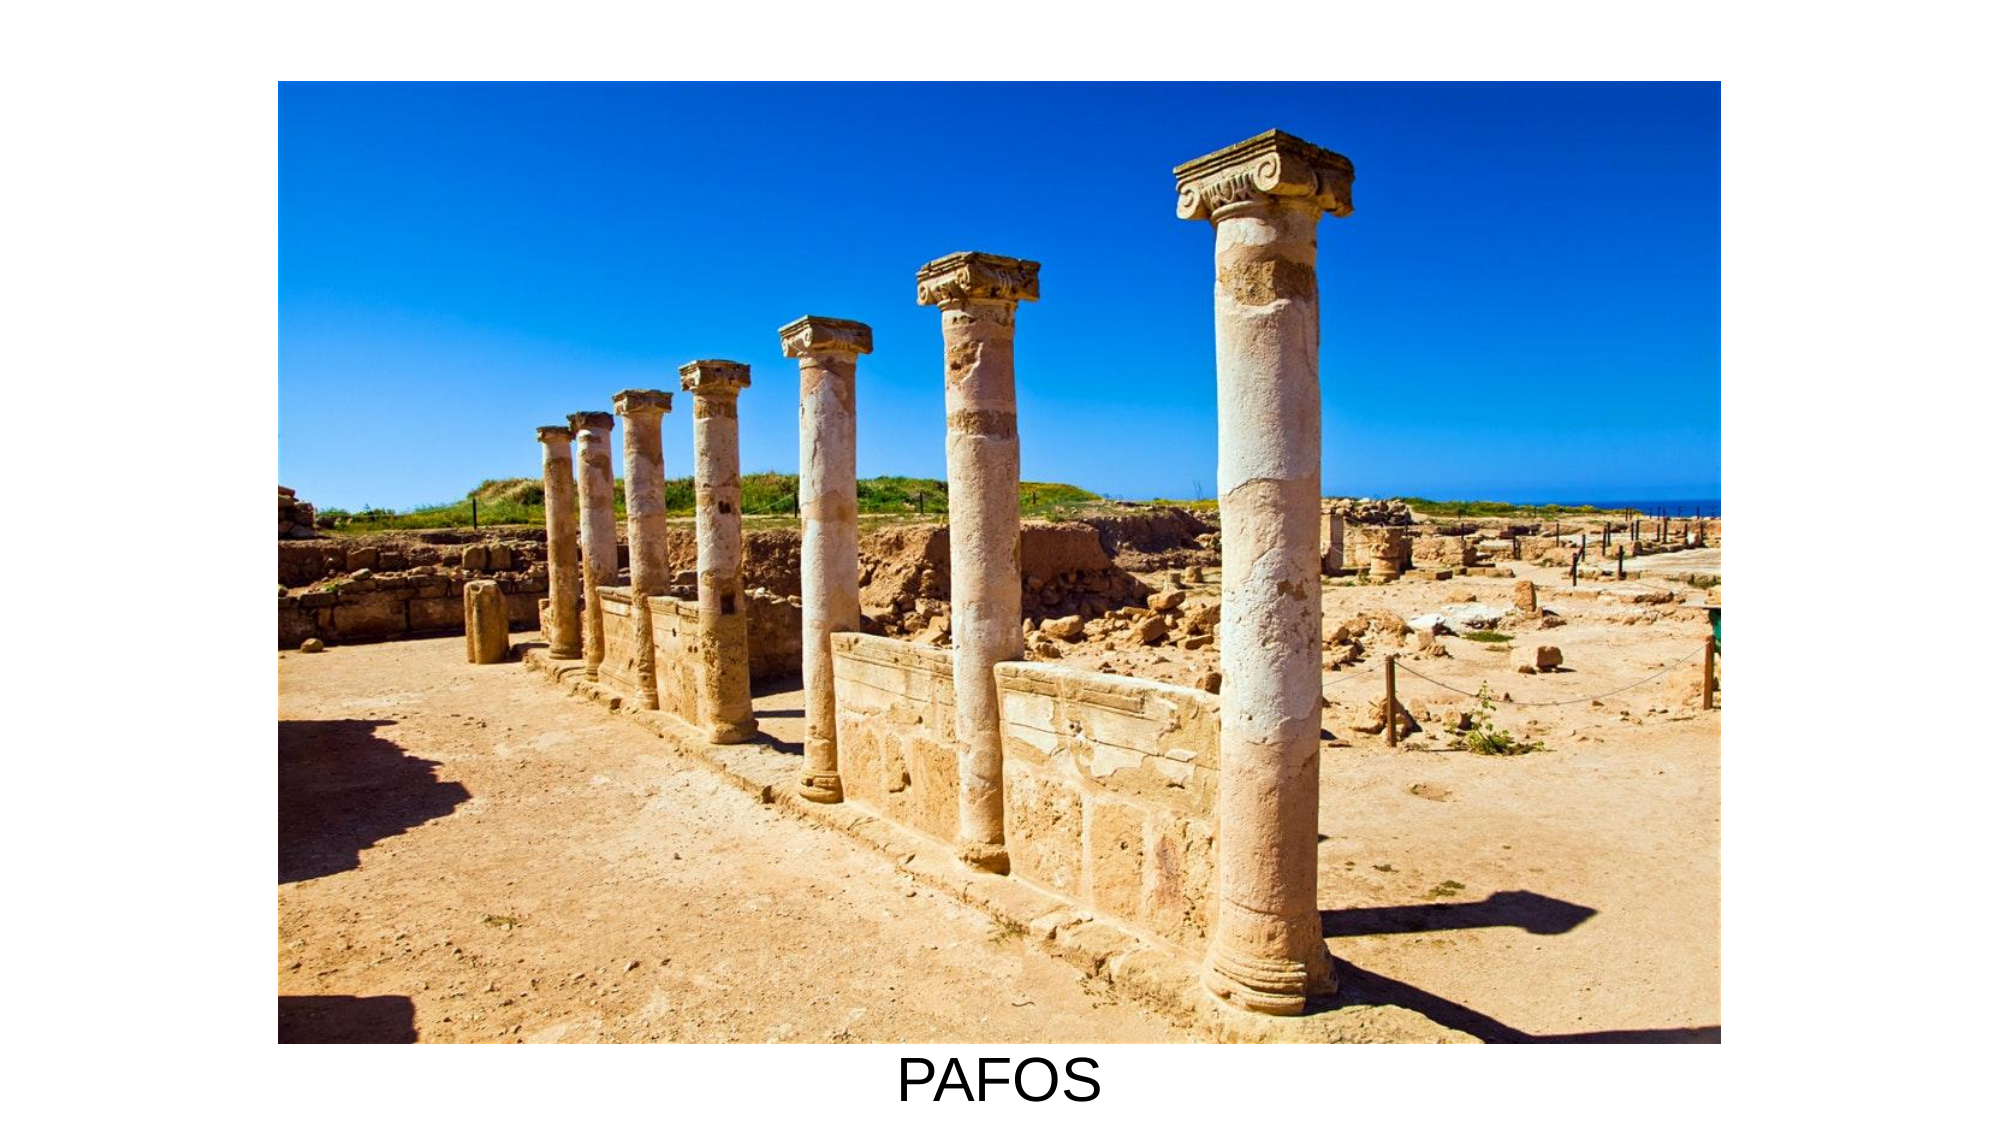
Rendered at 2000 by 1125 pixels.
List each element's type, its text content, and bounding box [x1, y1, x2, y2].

text_box PAFOS [604, 1023, 1395, 1125]
picture [278, 81, 1721, 1044]
